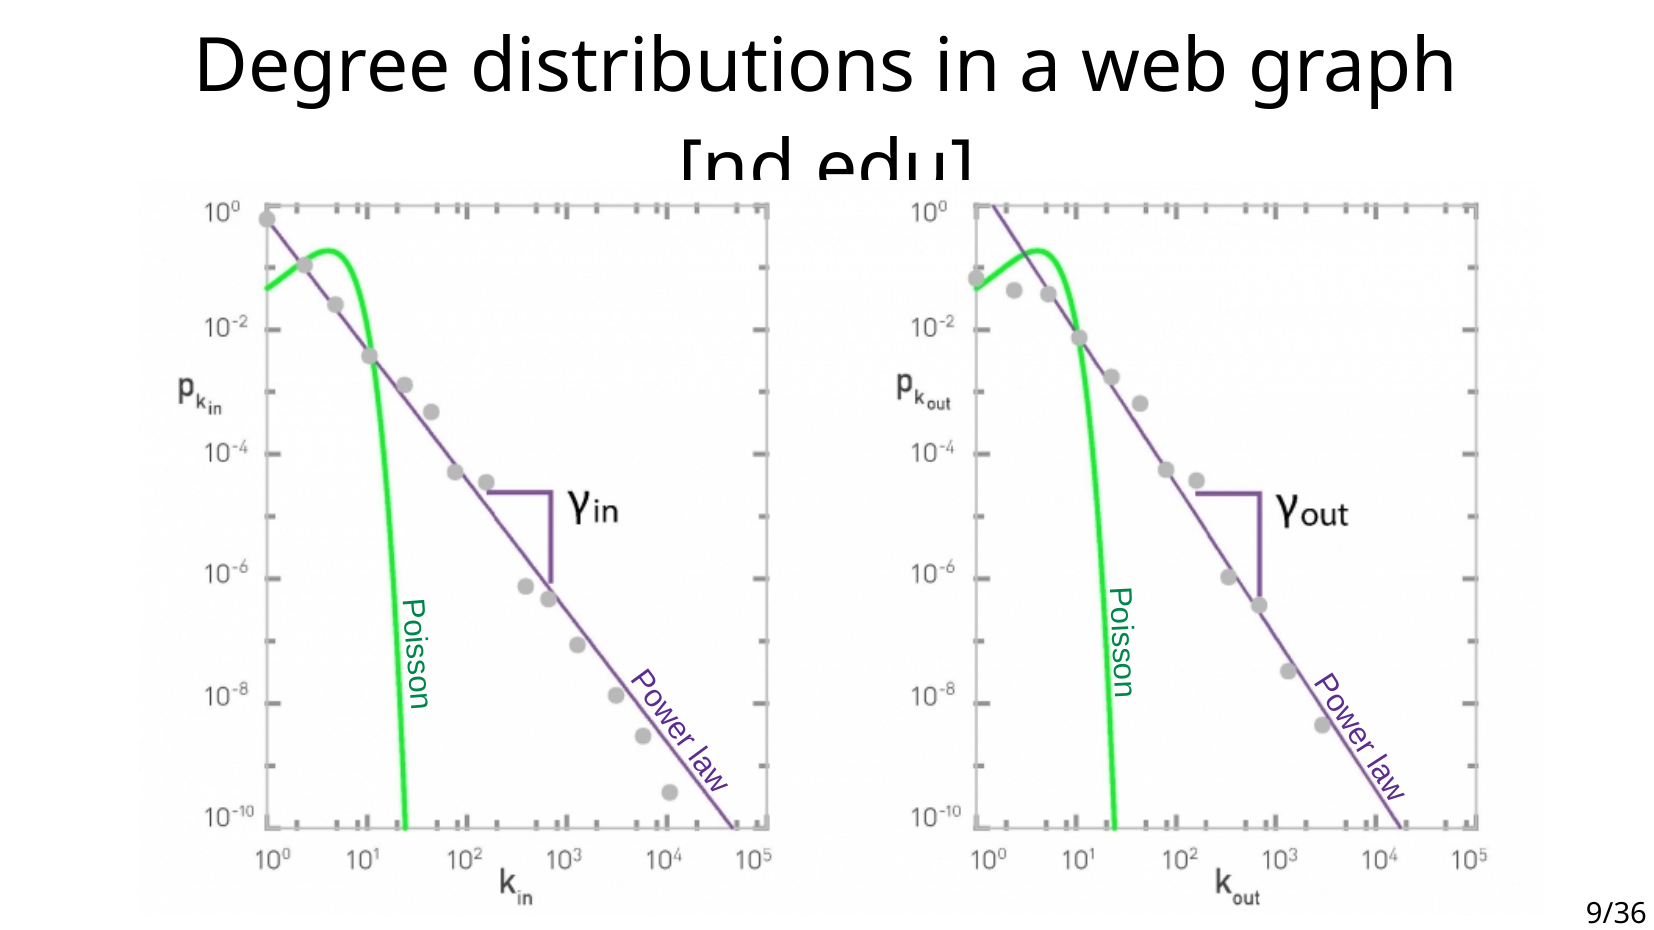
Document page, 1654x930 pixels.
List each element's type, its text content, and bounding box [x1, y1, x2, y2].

text_box Power law [1263, 651, 1442, 863]
title Degree distributions in a web graph [nd.edu] [82, 1, 1571, 225]
text_box Poisson [1059, 571, 1153, 741]
picture [138, 180, 1546, 916]
text_box Power law [580, 646, 766, 856]
text_box Poisson [351, 582, 450, 754]
